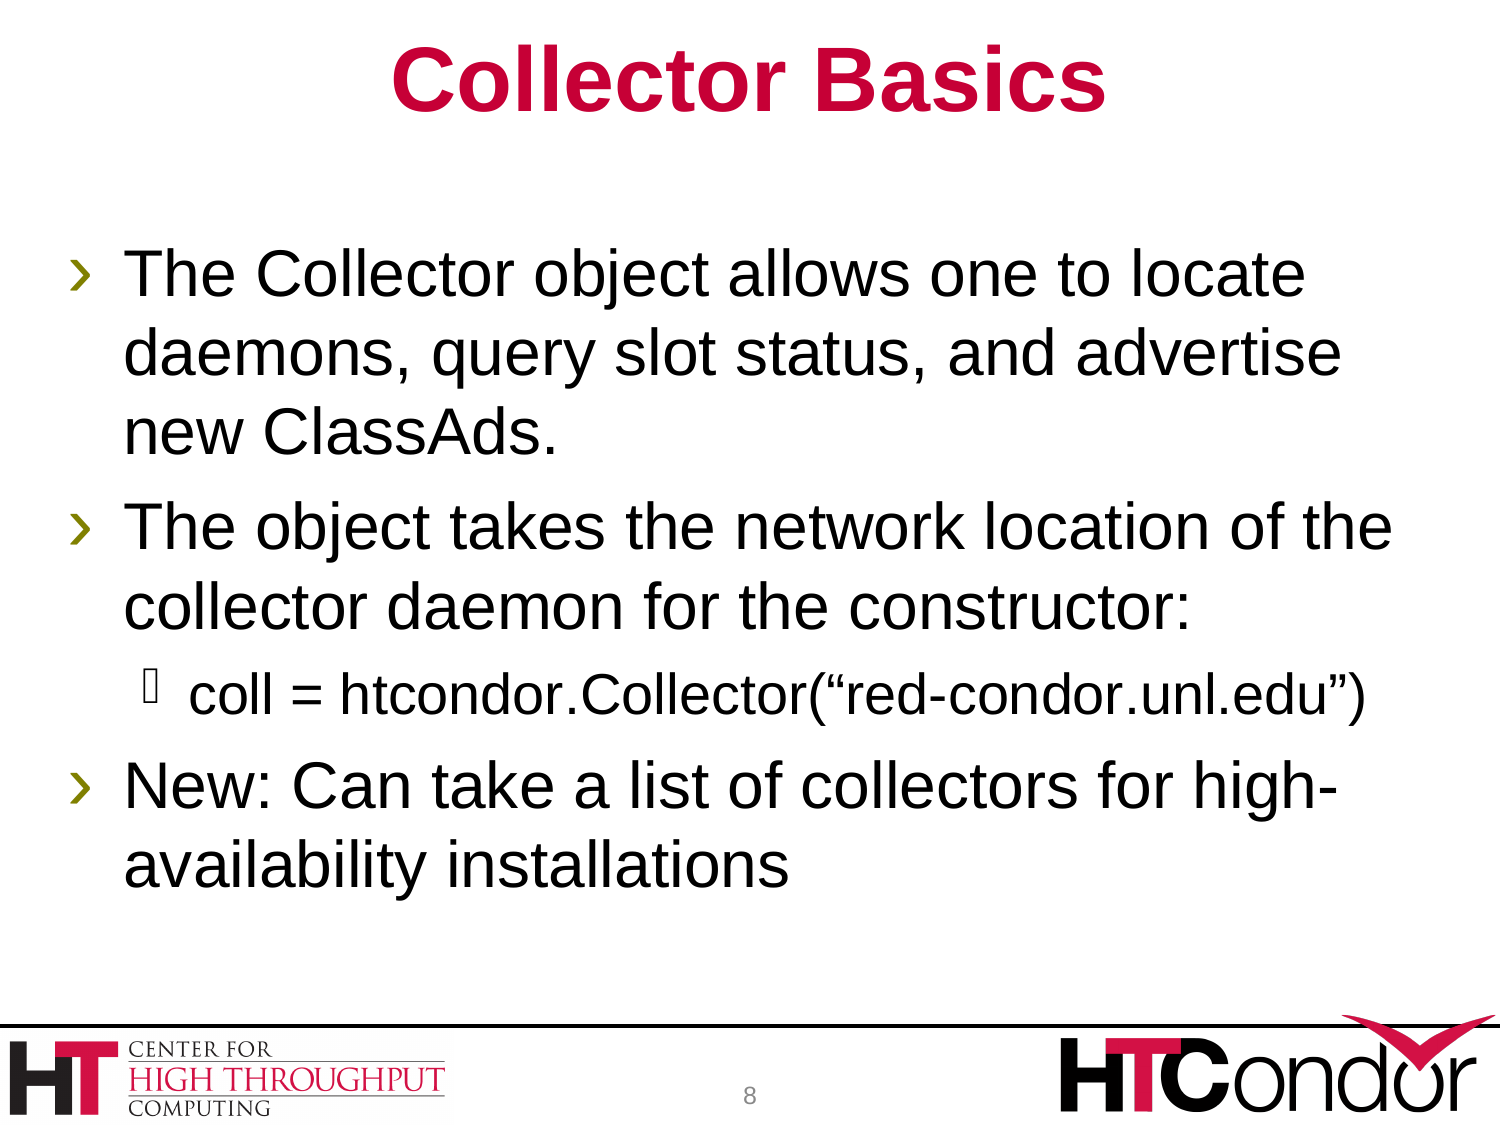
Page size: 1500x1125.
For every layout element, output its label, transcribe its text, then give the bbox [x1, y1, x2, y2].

title Collector Basics [0, 0, 1500, 150]
text_box <number> [575, 1065, 926, 1125]
picture [1055, 1014, 1500, 1119]
list The Collector object allows one to locate daemons, query slot status, and advertise new ClassAds. The object takes the network location of the collector daemon for the constructor: coll = htcondor.Collector(“red-condor.unl.edu”) New: Can take a list of collectors for high-availability installations [52, 222, 1431, 916]
picture [0, 1029, 454, 1125]
